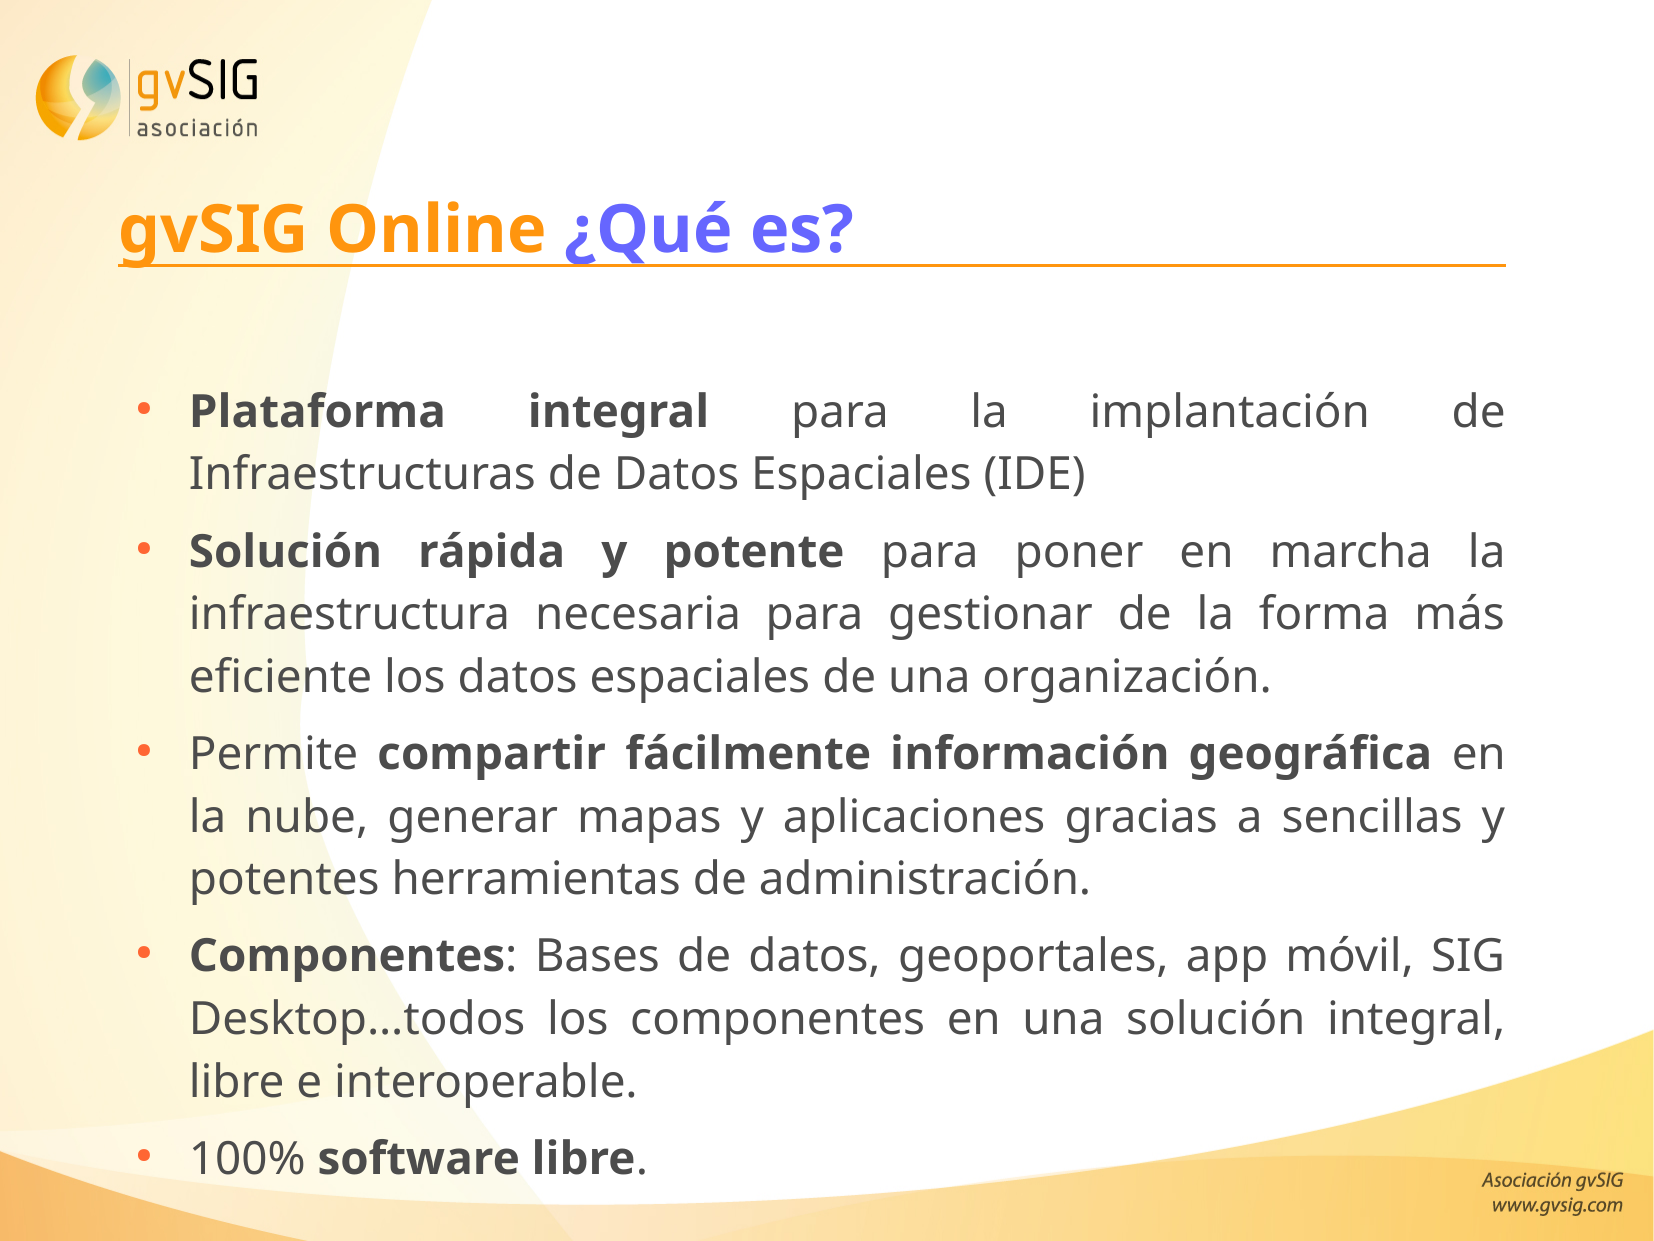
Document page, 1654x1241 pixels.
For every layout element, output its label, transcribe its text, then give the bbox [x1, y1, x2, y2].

title gvSIG Online ¿Qué es? [118, 177, 1607, 276]
picture [0, 0, 1654, 1241]
list Plataforma integral para la implantación de Infraestructuras de Datos Espaciales (IDE) Solución rápida y potente para poner en marcha la infraestructura necesaria para gestionar de la forma más eficiente los datos espaciales de una organización. Permite compartir fácilmente información geográfica en la nube, generar mapas y aplicaciones gracias a sencillas y potentes herramientas de administración. Componentes: Bases de datos, geoportales, app móvil, SIG Desktop…todos los componentes en una solución integral, libre e interoperable. 100% software libre. [118, 301, 1506, 1124]
